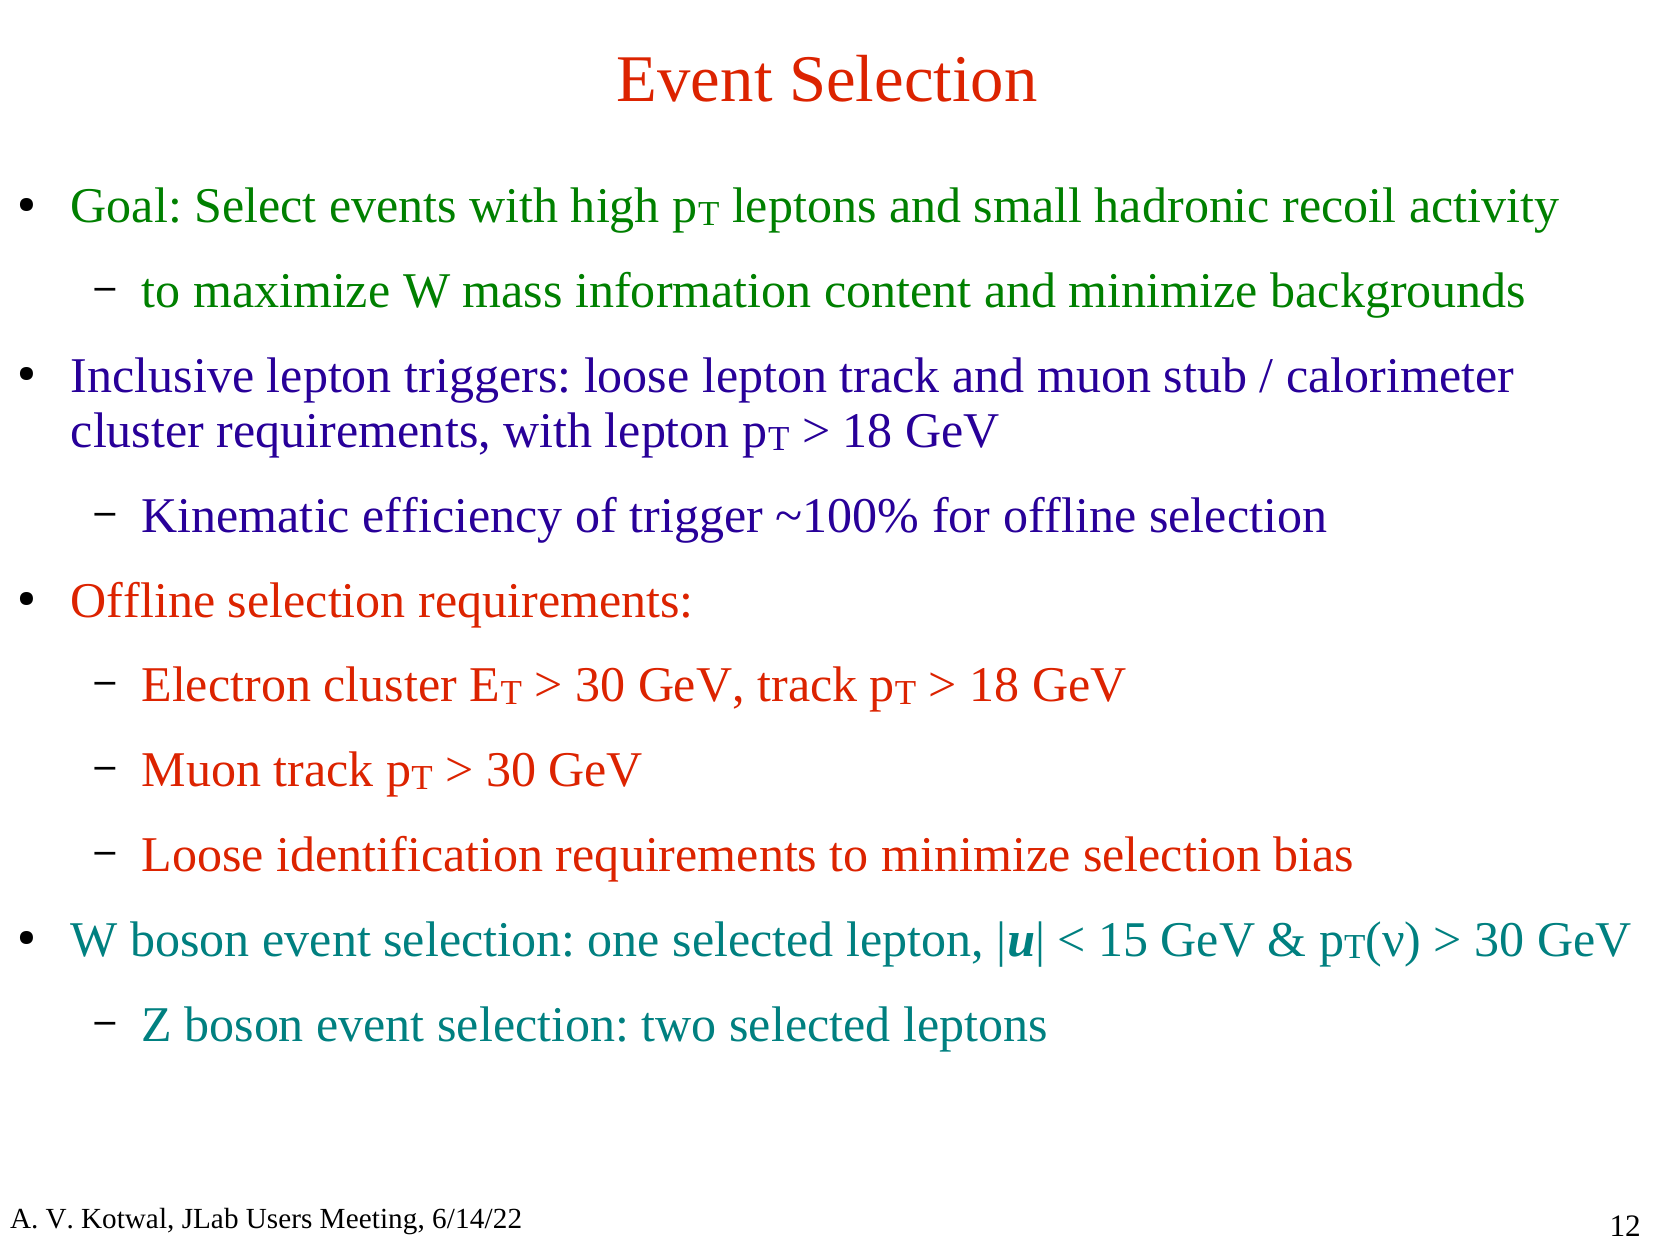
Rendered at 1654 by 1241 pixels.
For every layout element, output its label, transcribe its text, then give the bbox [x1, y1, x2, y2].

list Goal: Select events with high pT leptons and small hadronic recoil activity to maximize W mass information content and minimize backgrounds Inclusive lepton triggers: loose lepton track and muon stub / calorimeter cluster requirements, with lepton pT > 18 GeV Kinematic efficiency of trigger ~100% for offline selection Offline selection requirements: Electron cluster ET > 30 GeV, track pT > 18 GeV Muon track pT > 30 GeV Loose identification requirements to minimize selection bias W boson event selection: one selected lepton, |u| < 15 GeV & pT(ν) > 30 GeV Z boson event selection: two selected leptons [0, 178, 1654, 1241]
title Event Selection [121, 26, 1534, 133]
